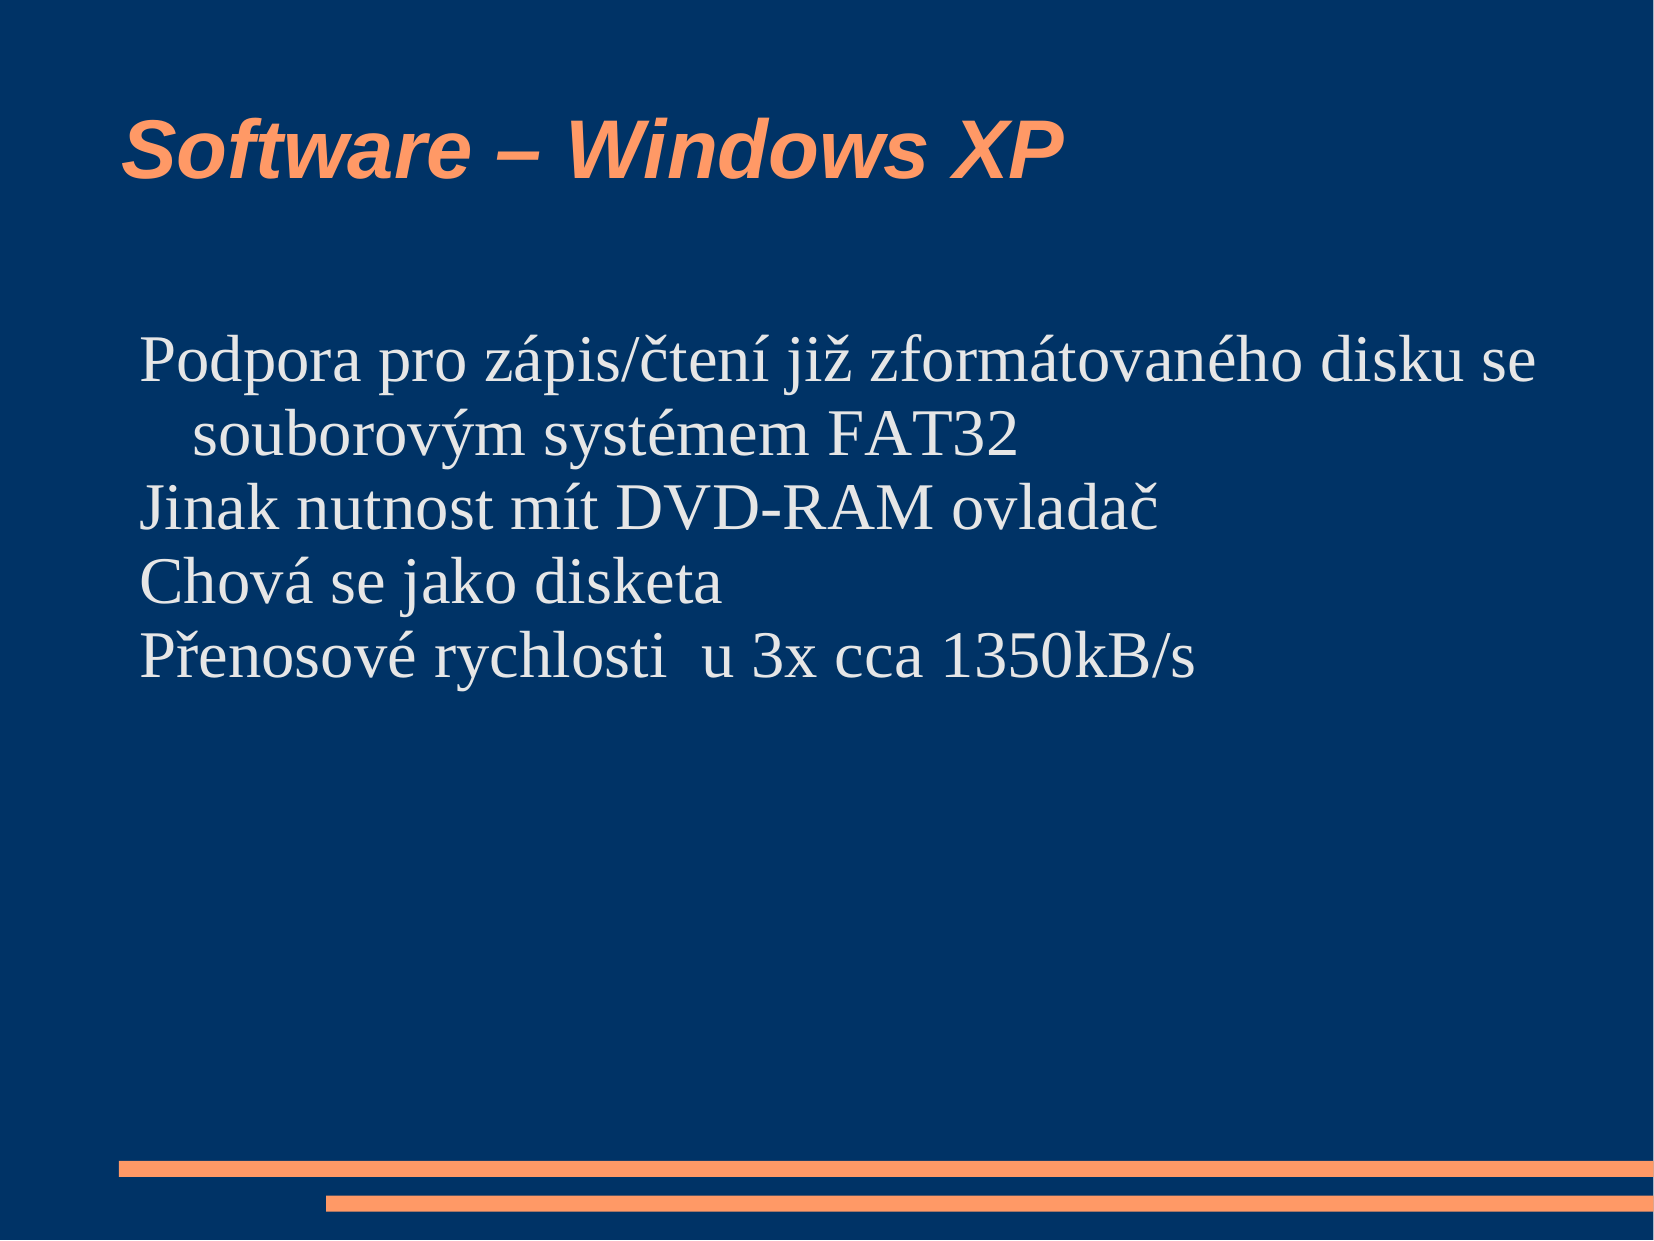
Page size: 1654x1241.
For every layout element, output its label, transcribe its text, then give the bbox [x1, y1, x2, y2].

title Software – Windows XP [121, 46, 1534, 254]
list Podpora pro zápis/čtení již zformátovaného disku se souborovým systémem FAT32 Jinak nutnost mít DVD-RAM ovladač Chová se jako disketa Přenosové rychlosti u 3x cca 1350kB/s [121, 322, 1561, 1133]
